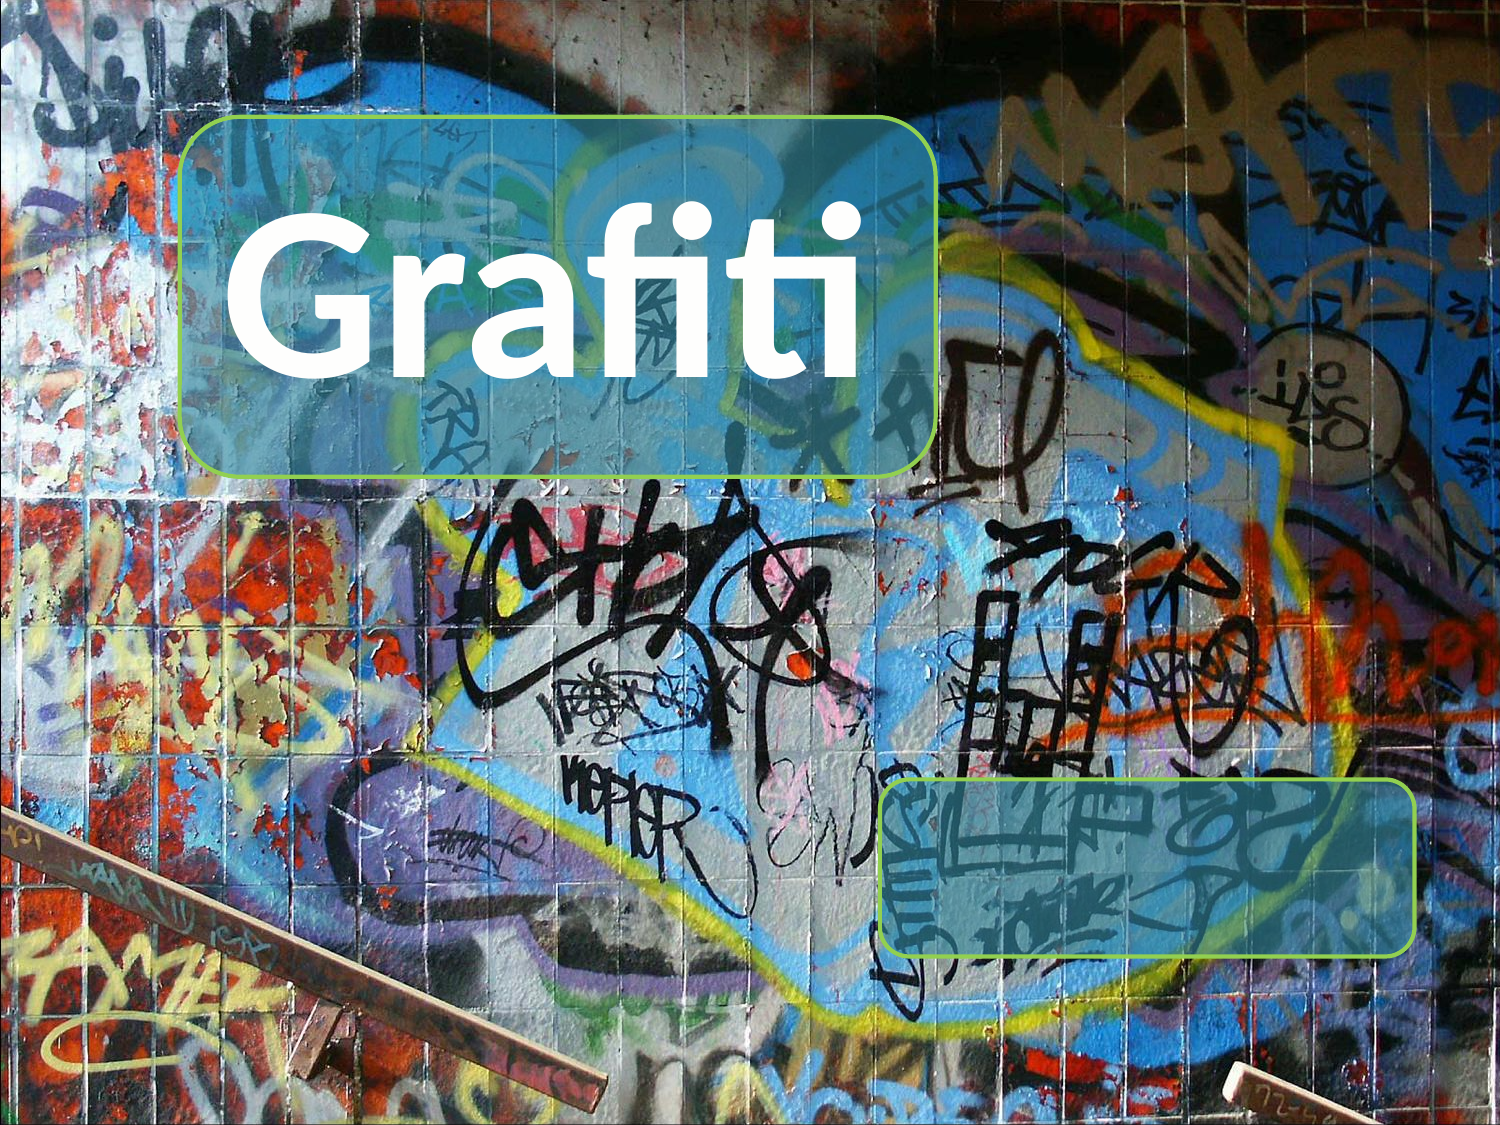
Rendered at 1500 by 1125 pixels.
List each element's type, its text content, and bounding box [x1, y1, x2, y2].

text_box [879, 779, 1415, 814]
subtitle [844, 814, 1441, 953]
picture [0, 0, 1500, 1125]
text_box Grafiti [156, 119, 936, 435]
text_box [182, 435, 933, 477]
text_box [895, 953, 1399, 957]
